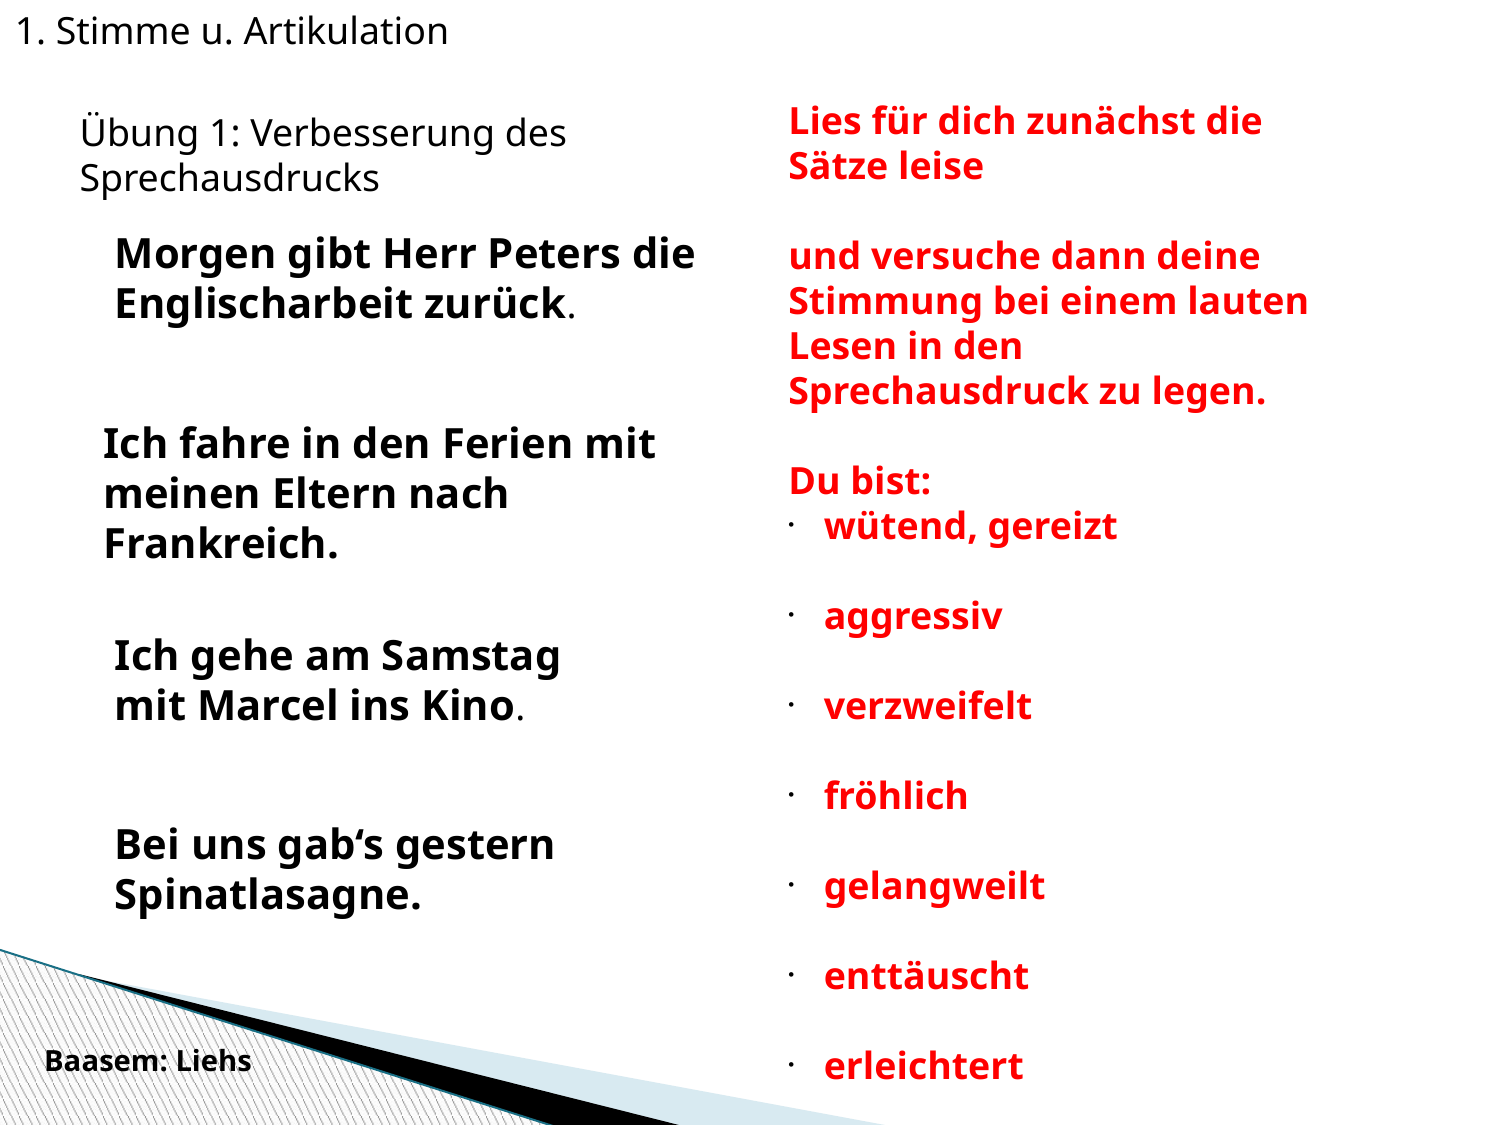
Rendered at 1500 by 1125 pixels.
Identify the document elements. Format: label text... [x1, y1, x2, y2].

text_box Ich gehe am Samstag mit Marcel ins Kino. [100, 621, 656, 737]
text_box Morgen gibt Herr Peters die Englischarbeit zurück. [100, 219, 773, 335]
text_box Lies für dich zunächst die Sätze leise und versuche dann deine Stimmung bei einem lauten Lesen in den Sprechausdruck zu legen. Du bist: wütend, gereizt aggressiv verzweifelt fröhlich gelangweilt enttäuscht erleichtert [773, 89, 1329, 1125]
picture [0, 952, 543, 1125]
text_box Bei uns gab‘s gestern Spinatlasagne. [100, 810, 668, 926]
text_box 1. Stimme u. Artikulation [0, 0, 591, 60]
text_box Ich fahre in den Ferien mit meinen Eltern nach Frankreich. [88, 408, 715, 574]
text_box Übung 1: Verbesserung des Sprechausdrucks [64, 101, 703, 207]
text_box Baasem: Liehs [29, 1034, 325, 1085]
